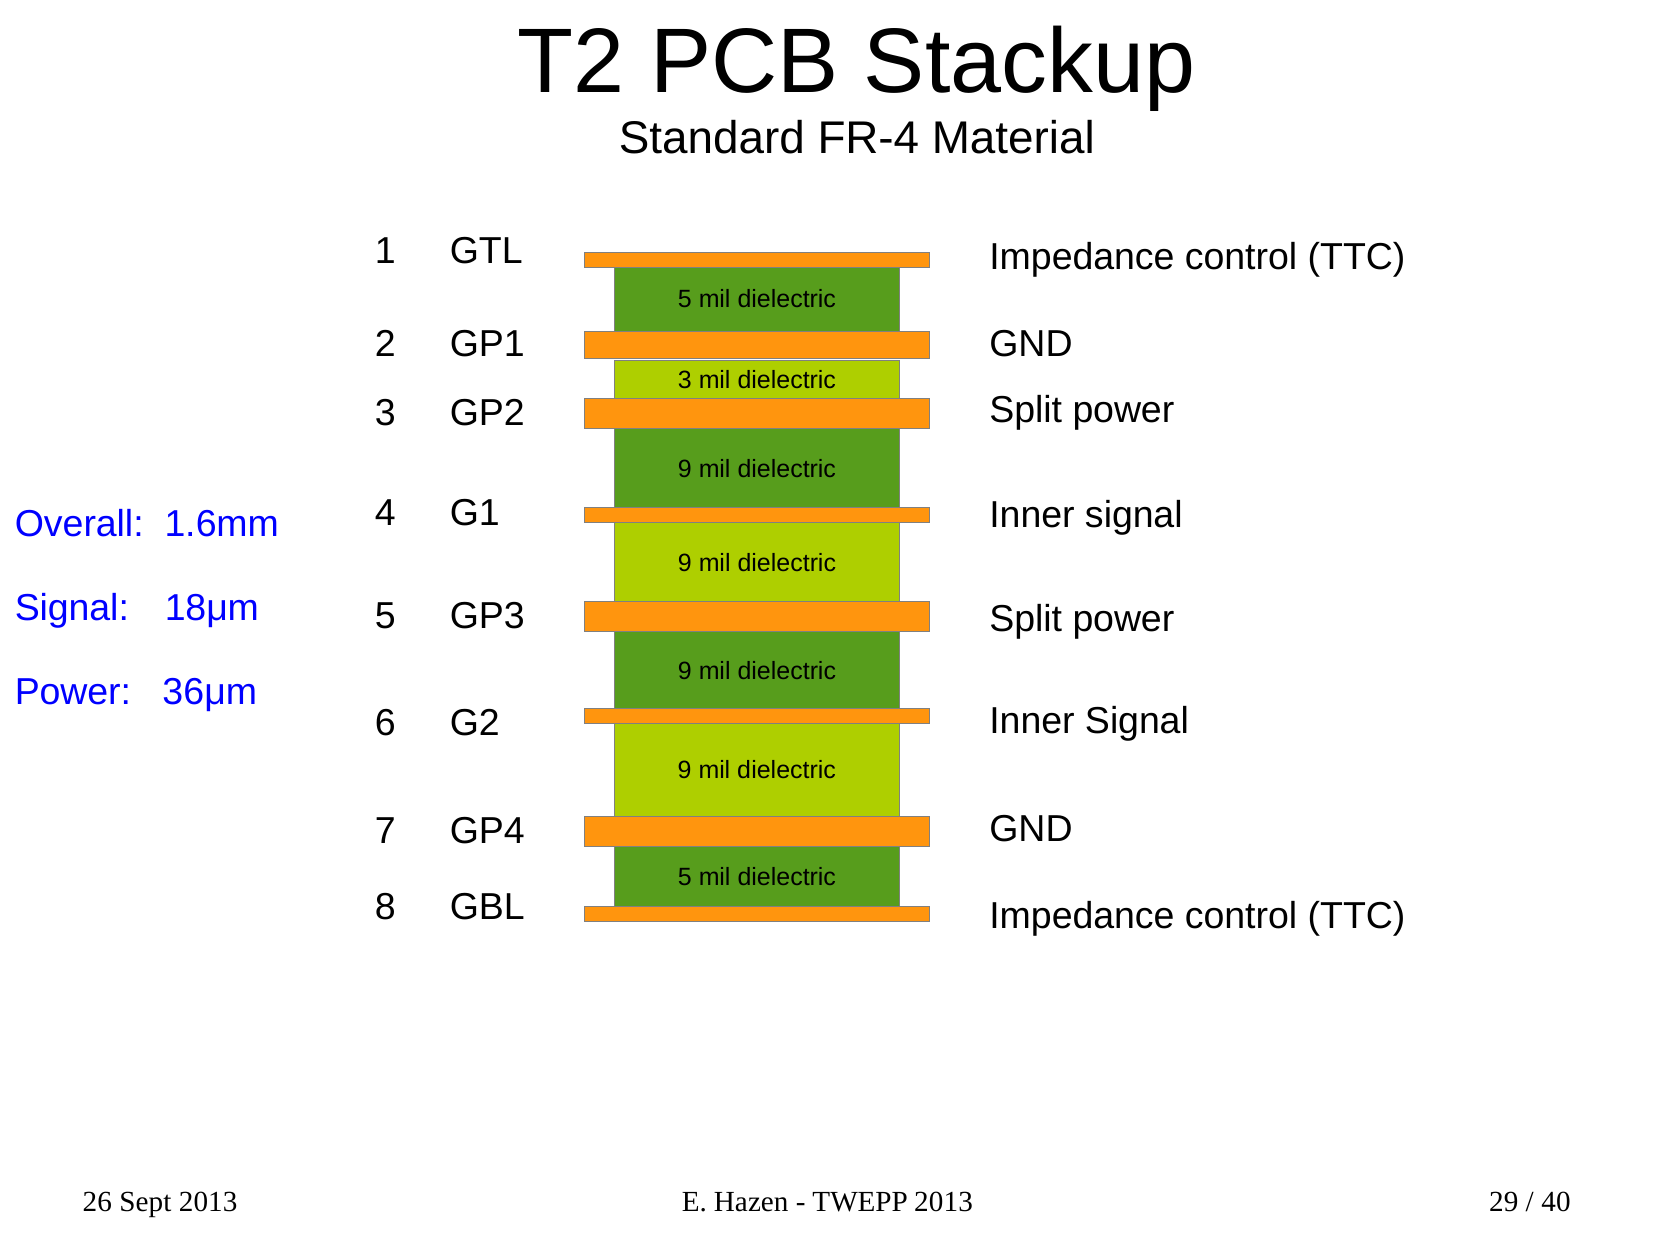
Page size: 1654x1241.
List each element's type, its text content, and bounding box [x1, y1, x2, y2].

text_box 5 GP3 [360, 586, 540, 644]
text_box 4 G1 [360, 483, 515, 541]
text_box Inner Signal [974, 692, 1204, 750]
text_box [584, 816, 930, 847]
text_box 3 GP2 [360, 383, 540, 441]
text_box 1 GTL [360, 222, 538, 279]
text_box 3 mil dielectric [614, 360, 900, 398]
text_box 6 G2 [360, 694, 515, 751]
text_box 9 mil dielectric [614, 724, 900, 816]
text_box Split power [974, 381, 1190, 439]
text_box GND [974, 315, 1088, 372]
text_box GND [974, 799, 1088, 857]
text_box 9 mil dielectric [614, 522, 900, 601]
text_box 7 GP4 [360, 801, 540, 859]
title T2 PCB Stackup Standard FR-4 Material [154, 9, 1561, 164]
text_box 5 mil dielectric [614, 846, 900, 906]
text_box 2 GP1 [360, 314, 540, 372]
text_box Split power [974, 590, 1190, 648]
text_box [584, 708, 930, 724]
text_box Impedance control (TTC) [974, 228, 1421, 286]
text_box 9 mil dielectric [614, 631, 900, 708]
text_box [584, 252, 930, 268]
text_box 9 mil dielectric [614, 428, 900, 508]
text_box 5 mil dielectric [614, 268, 900, 331]
text_box 8 GBL [360, 878, 540, 935]
text_box [584, 507, 930, 523]
text_box Overall: 1.6mm Signal: 18μm Power: 36μm [0, 495, 295, 720]
text_box [584, 398, 930, 429]
text_box [584, 331, 930, 359]
text_box Inner signal [974, 485, 1198, 543]
text_box Impedance control (TTC) [974, 886, 1421, 944]
text_box [584, 906, 930, 922]
text_box [584, 601, 930, 632]
